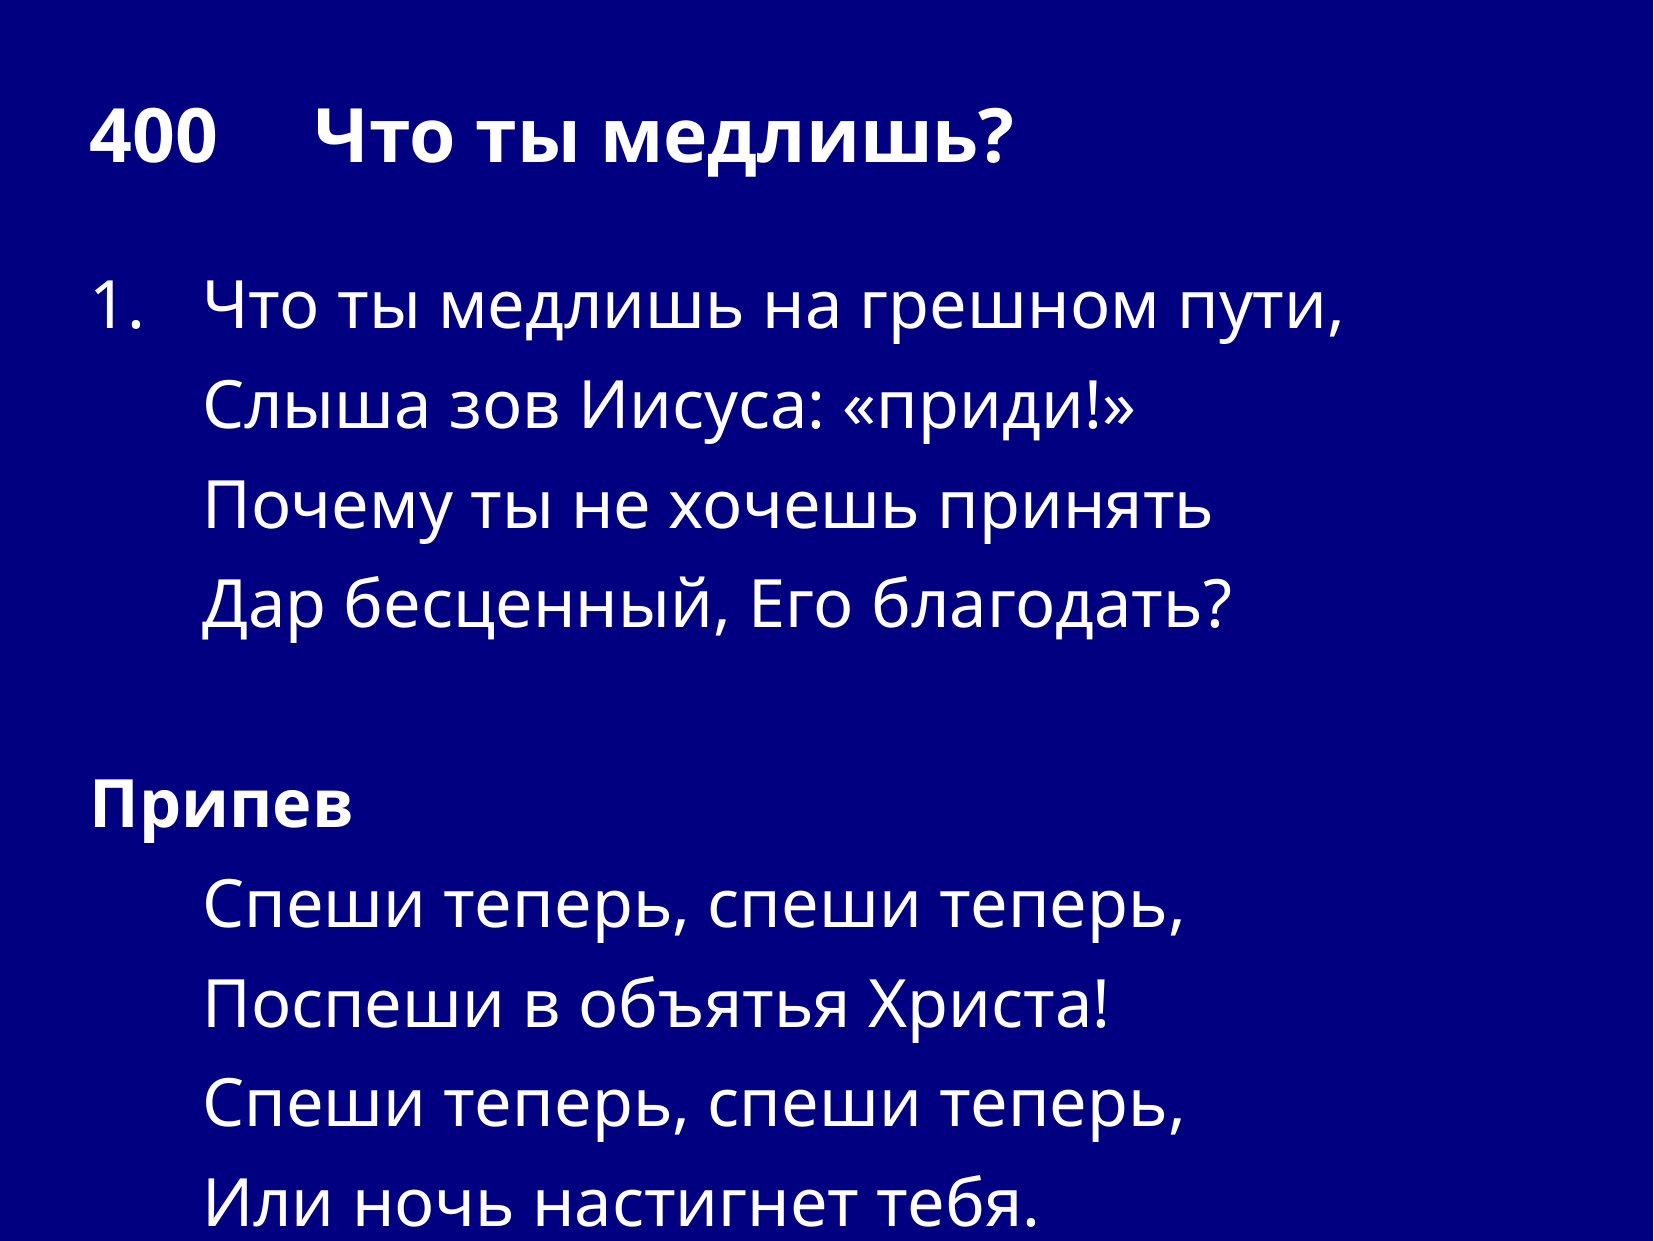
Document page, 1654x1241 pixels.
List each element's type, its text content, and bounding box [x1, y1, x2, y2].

text_box 1. Что ты медлишь на грешном пути, Слыша зов Иисуса: «приди!» Почему ты не хочешь принять Дар бесценный, Его благодать? Припев Спеши теперь, спеши теперь, Поспеши в объятья Христа! Спеши теперь, спеши теперь, Или ночь настигнет тебя. [75, 188, 1576, 1163]
text_box 400 Что ты медлишь? [75, 75, 1576, 188]
